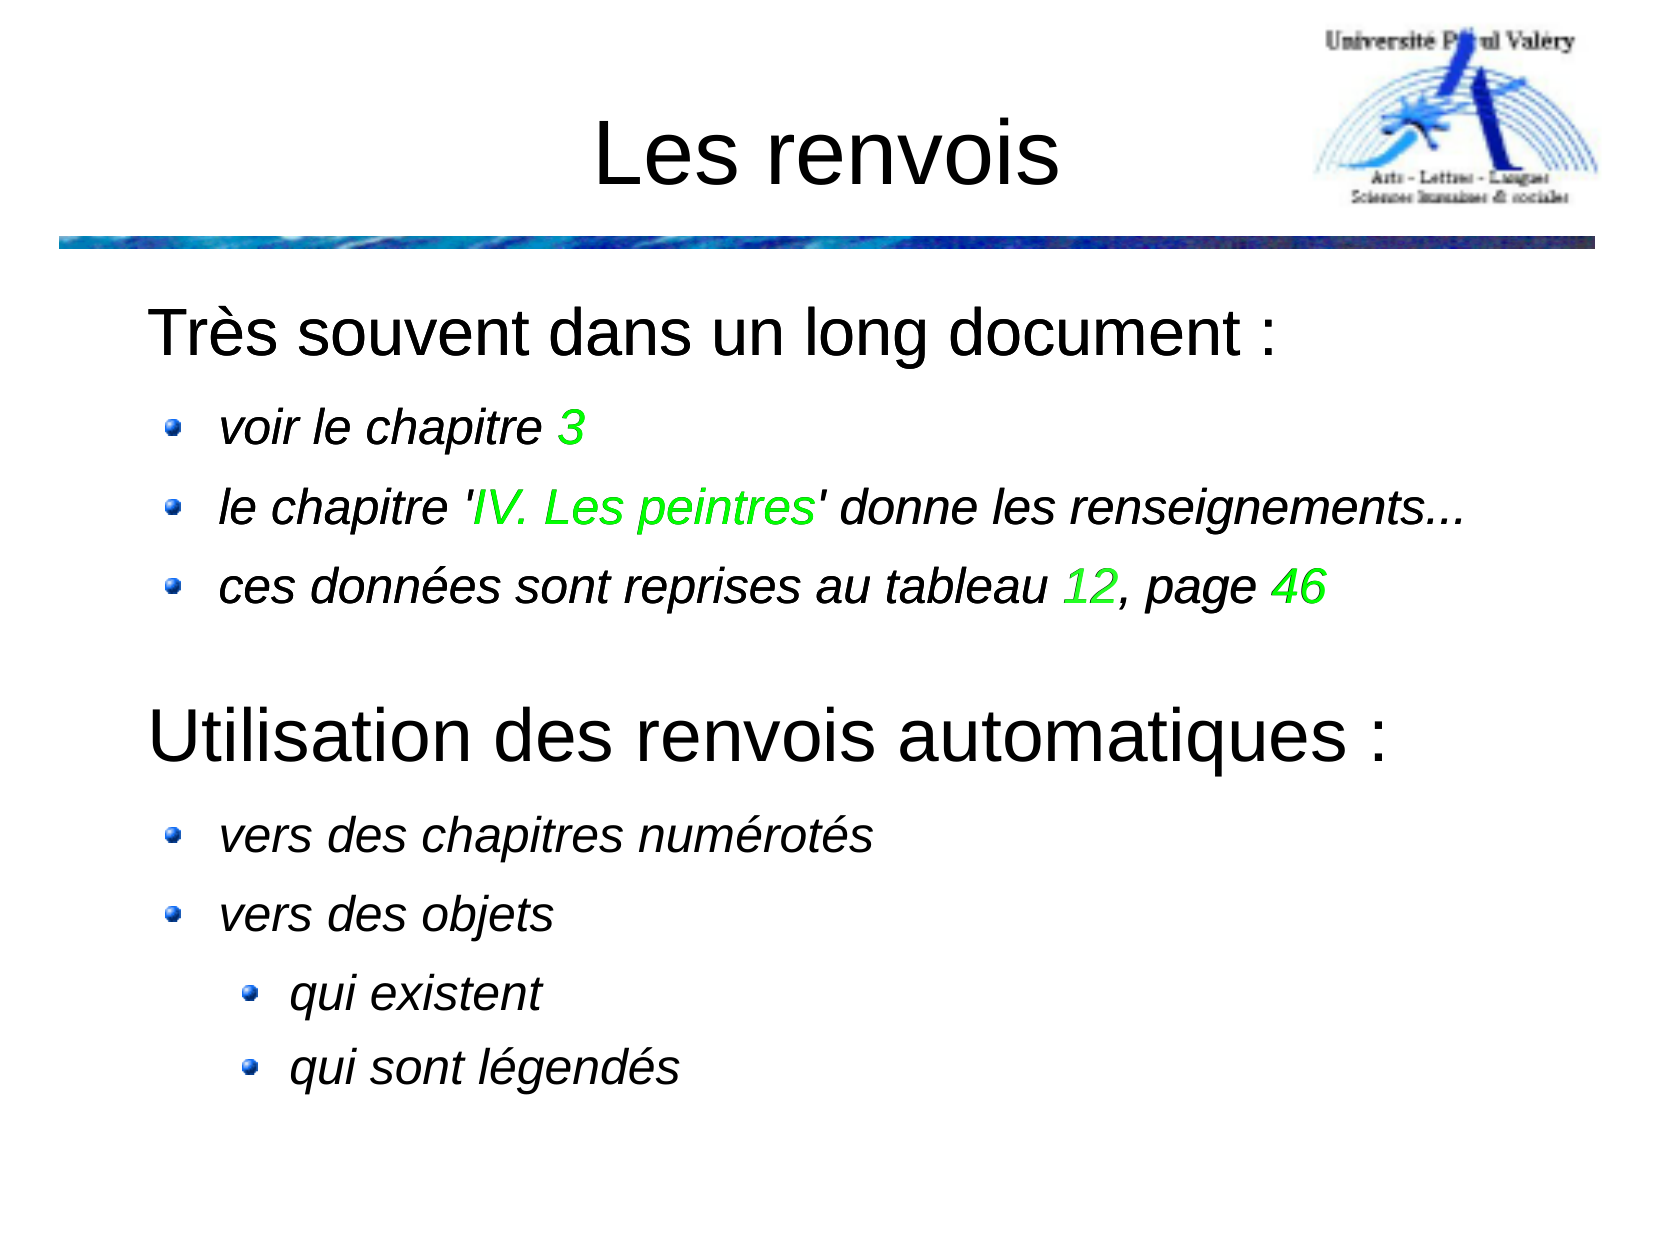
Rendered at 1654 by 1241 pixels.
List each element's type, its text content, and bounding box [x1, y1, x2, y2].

list Très souvent dans un long document : voir le chapitre 3 le chapitre 'IV. Les peintres' donne les renseignements... ces données sont reprises au tableau 12, page 46 [76, 295, 1565, 693]
title Les renvois [82, 49, 1571, 257]
picture [59, 236, 81, 244]
list Utilisation des renvois automatiques : vers des chapitres numérotés vers des objets qui existent qui sont légendés [76, 693, 1565, 1217]
picture [1262, 0, 1654, 253]
